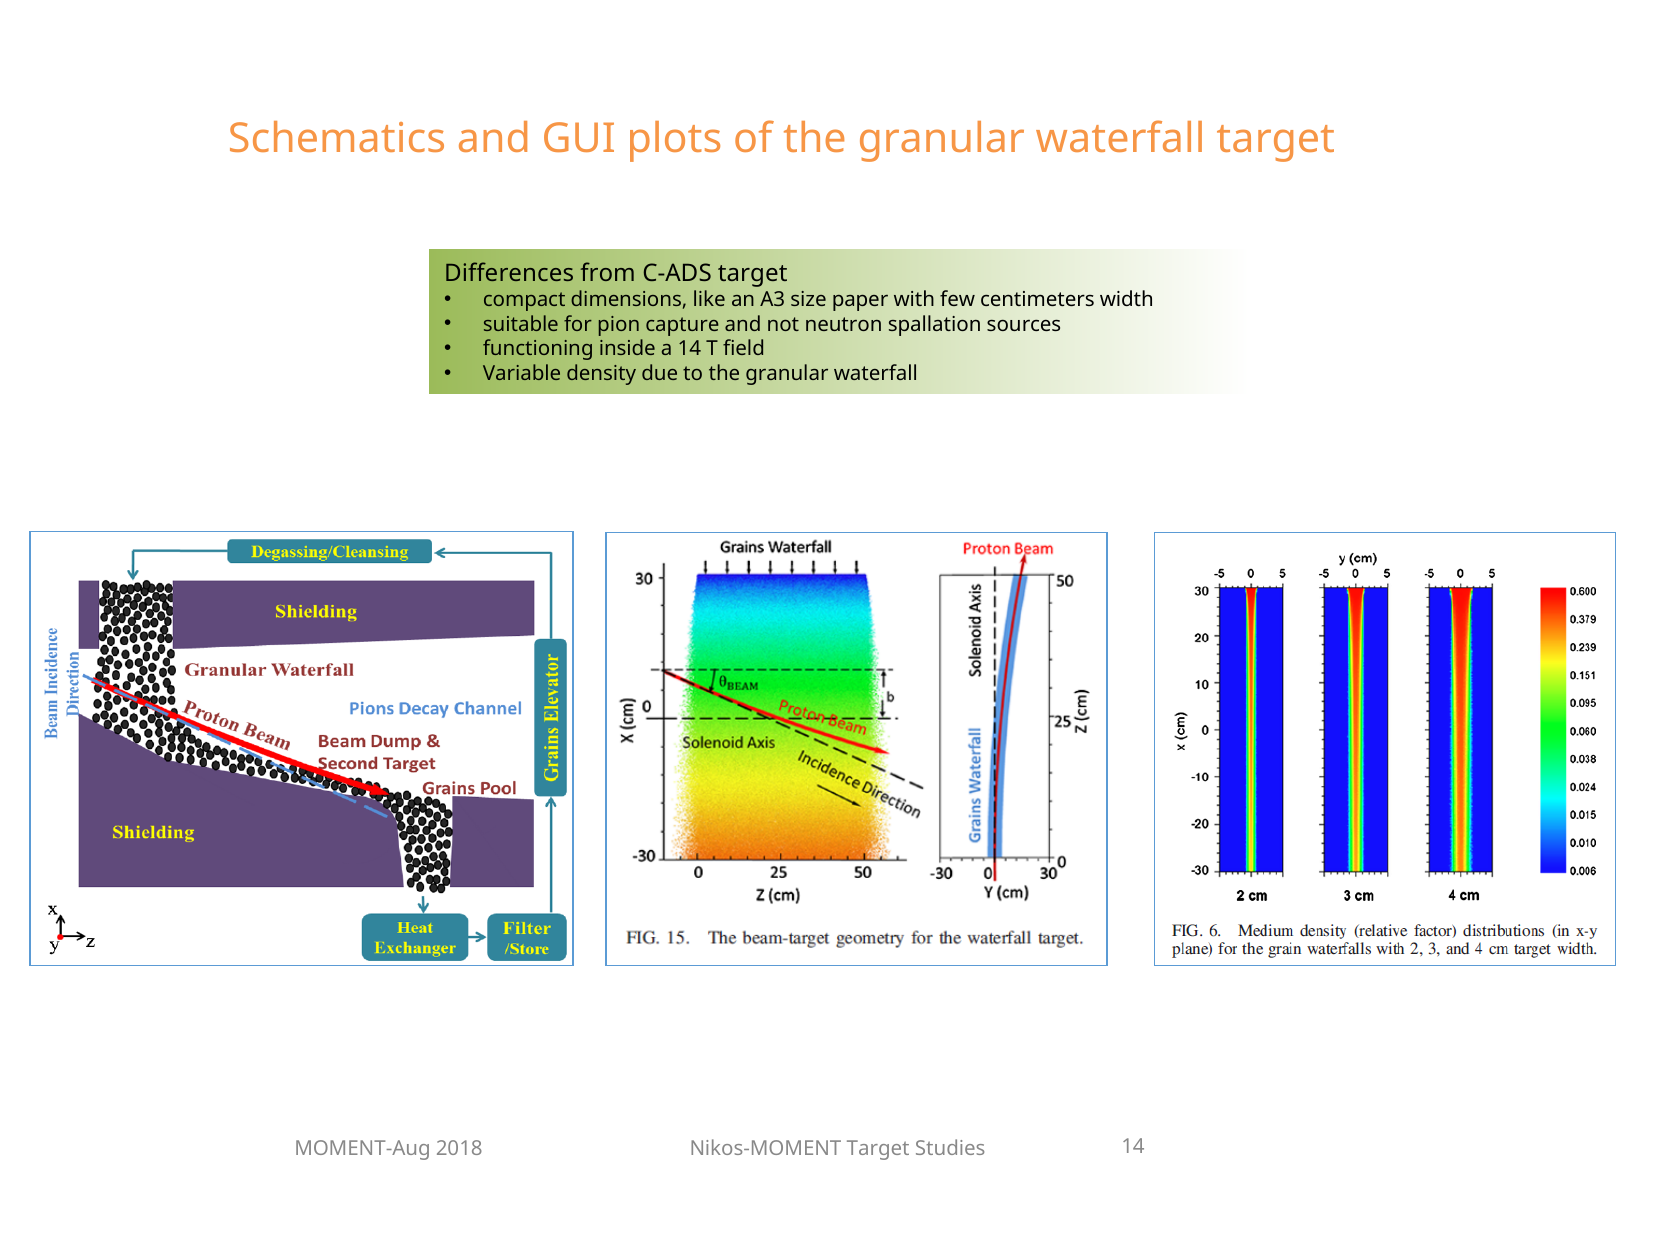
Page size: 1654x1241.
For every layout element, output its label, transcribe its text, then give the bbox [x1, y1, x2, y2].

text_box Schematics and GUI plots of the granular waterfall target [213, 103, 1396, 168]
picture [1155, 533, 1615, 965]
text_box Nikos-MOMENT Target Studies [641, 1122, 1034, 1173]
text_box Differences from C-ADS target compact dimensions, like an A3 size paper with few centimeters width suitable for pion capture and not neutron spallation sources functioning inside a 14 T field Variable density due to the granular waterfall [429, 249, 1180, 394]
picture [607, 533, 1107, 965]
text_box MOMENT-Aug 2018 [279, 1122, 569, 1173]
text_box [1106, 1122, 1396, 1173]
picture [30, 532, 573, 965]
